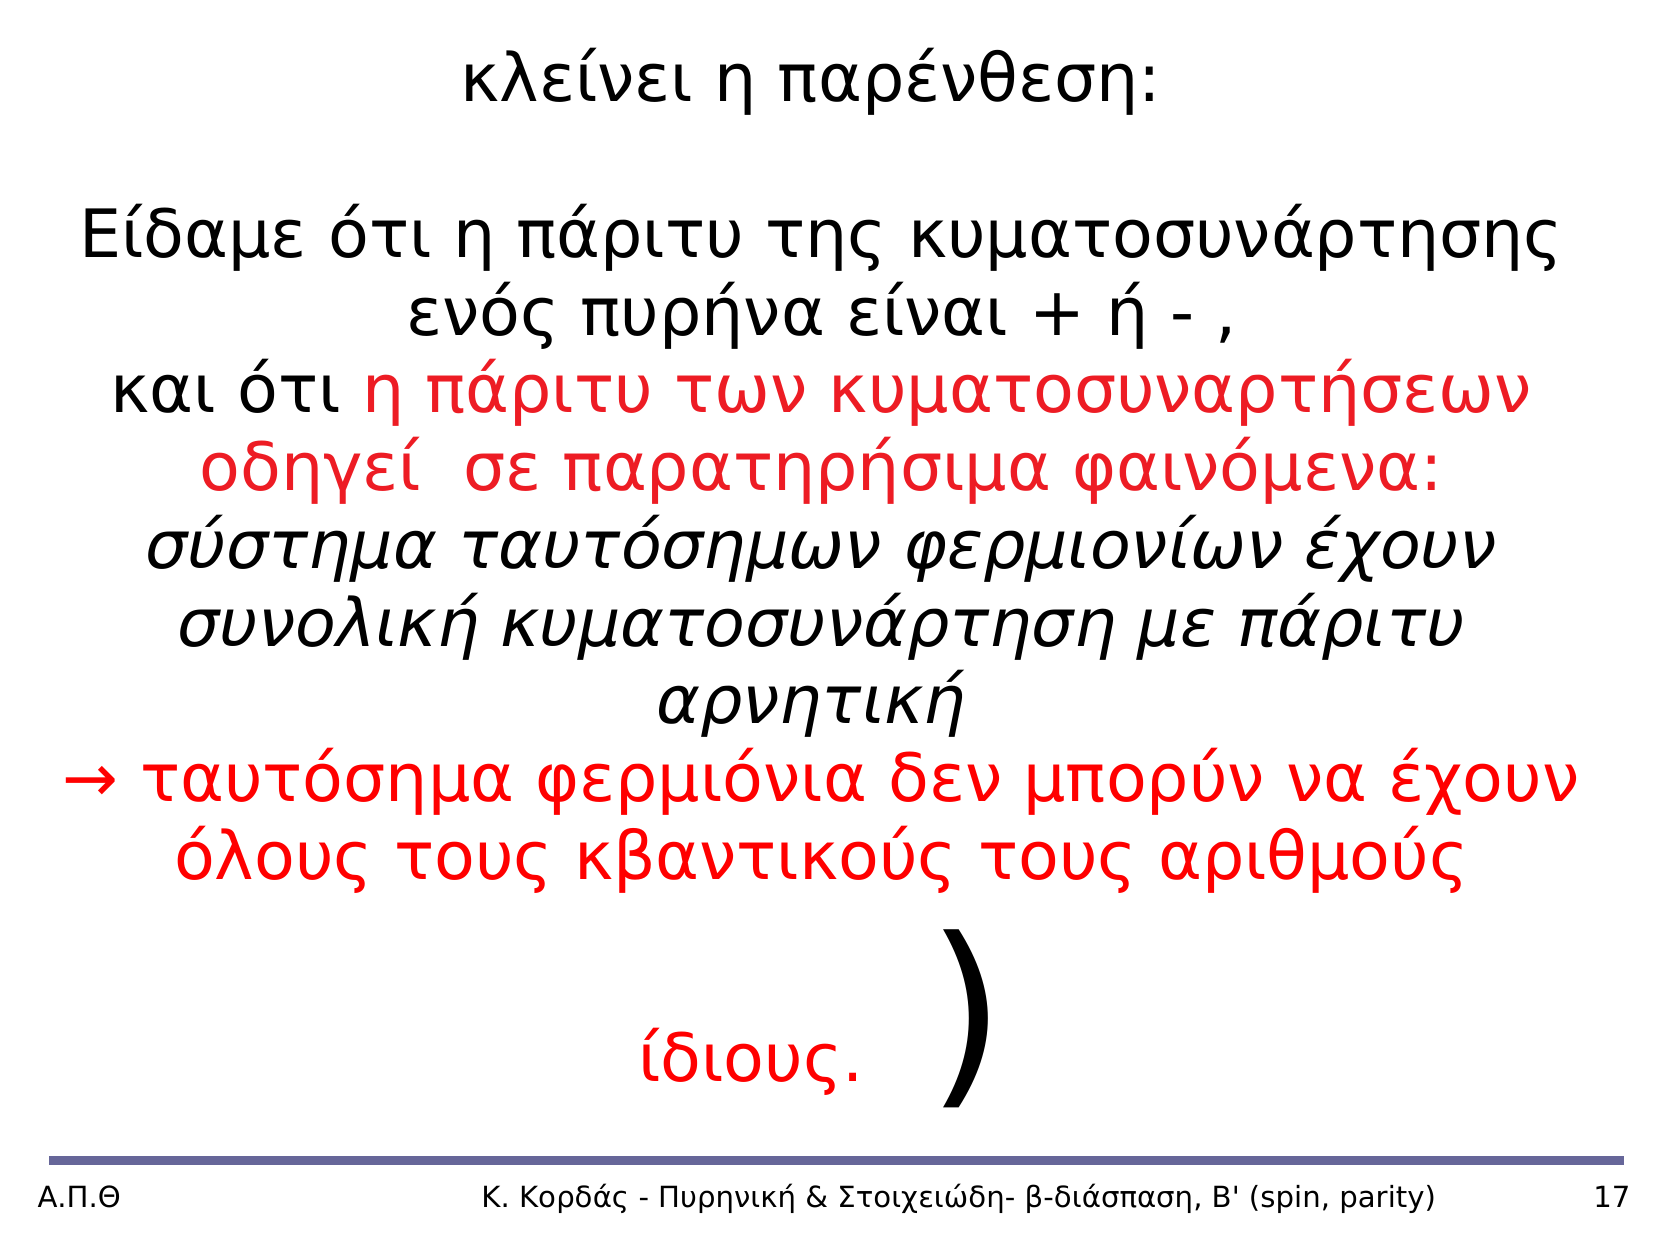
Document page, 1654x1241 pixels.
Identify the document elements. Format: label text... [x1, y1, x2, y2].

subtitle κλείνει η παρένθεση: Είδαμε ότι η πάριτυ της κυματοσυνάρτησης ενός πυρήνα είναι + ή - , και ότι η πάριτυ των κυματοσυναρτήσεων οδηγεί σε παρατηρήσιμα φαινόμενα: σύστημα ταυτόσημων φερμιονίων έχουν συνολική κυματοσυνάρτηση με πάριτυ αρνητική → ταυτόσημα φερμιόνια δεν μπορύν να έχουν όλους τους κβαντικούς τους αριθμούς ίδιους. ) [55, 39, 1589, 1129]
